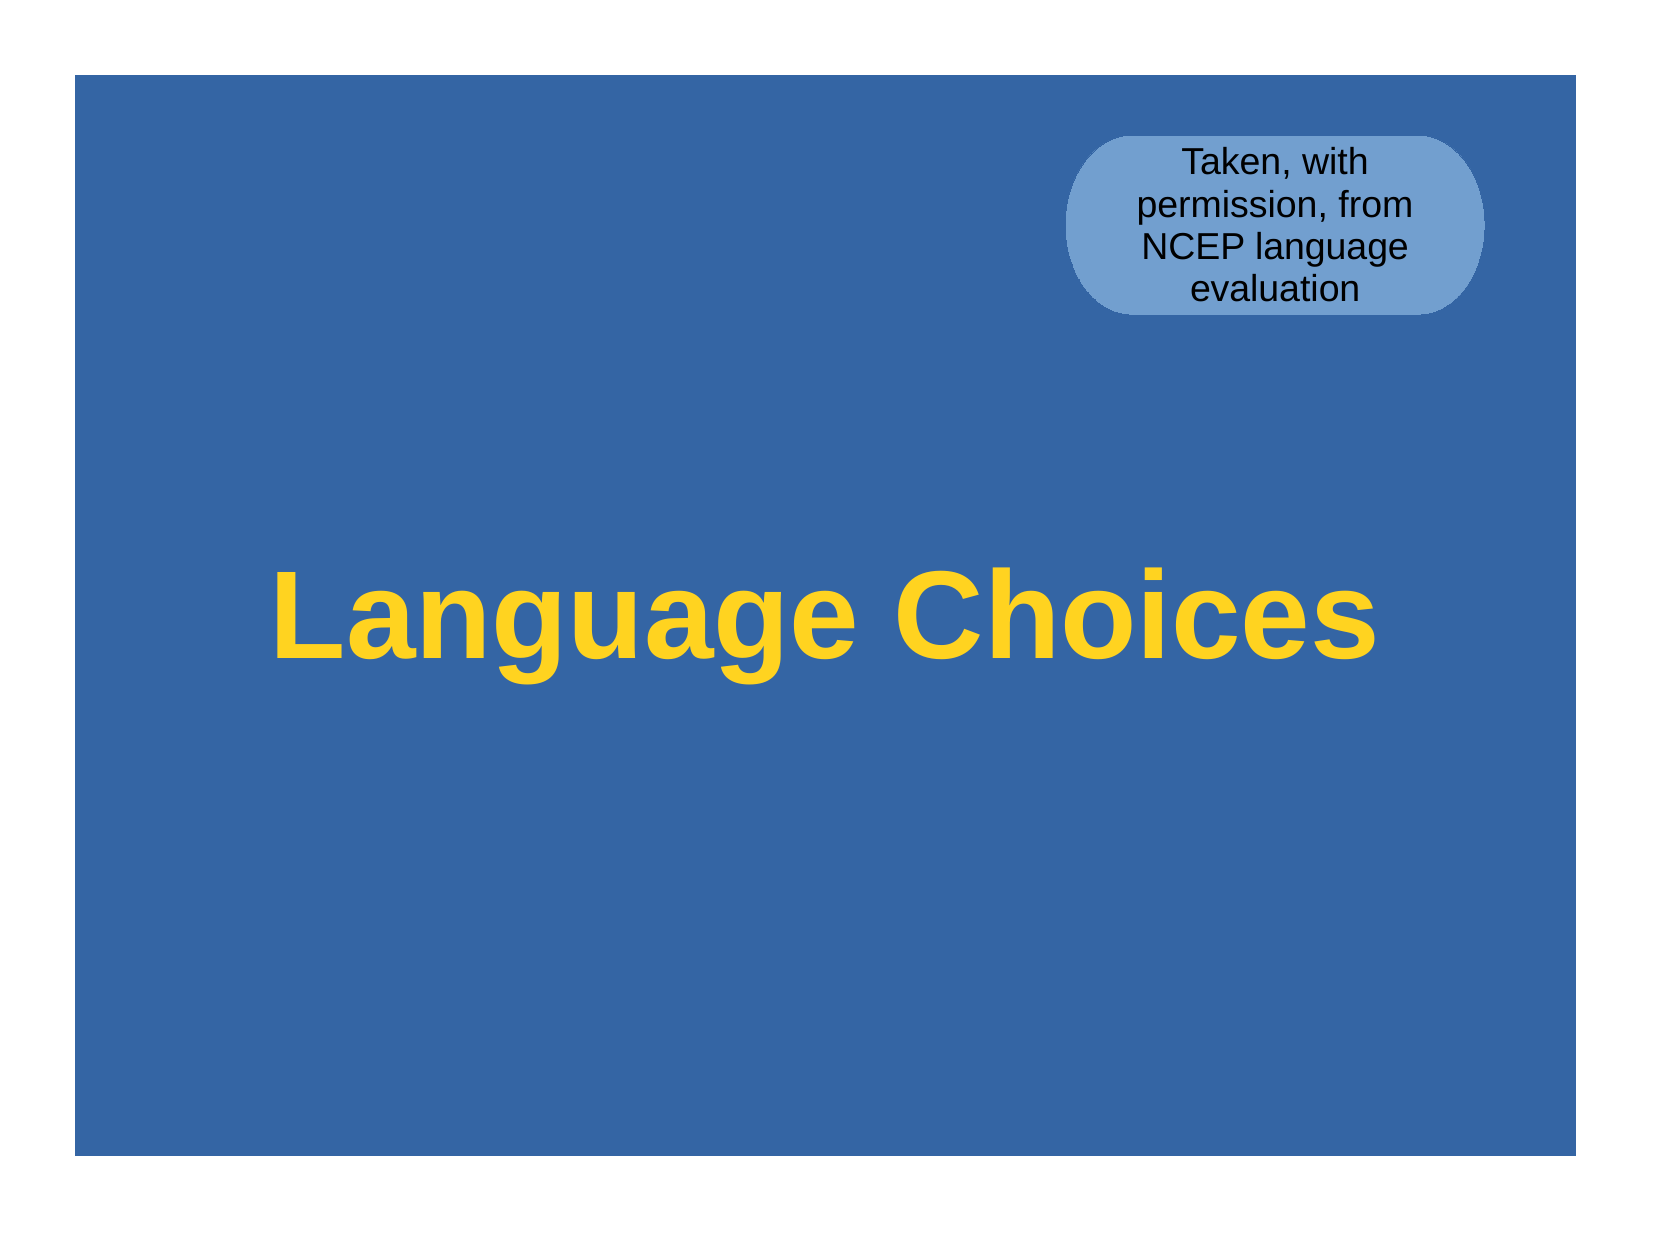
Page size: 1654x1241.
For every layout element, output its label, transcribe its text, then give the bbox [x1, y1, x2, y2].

text_box Language Choices [75, 75, 1576, 1156]
text_box Taken, with permission, from NCEP language evaluation [1065, 135, 1486, 316]
